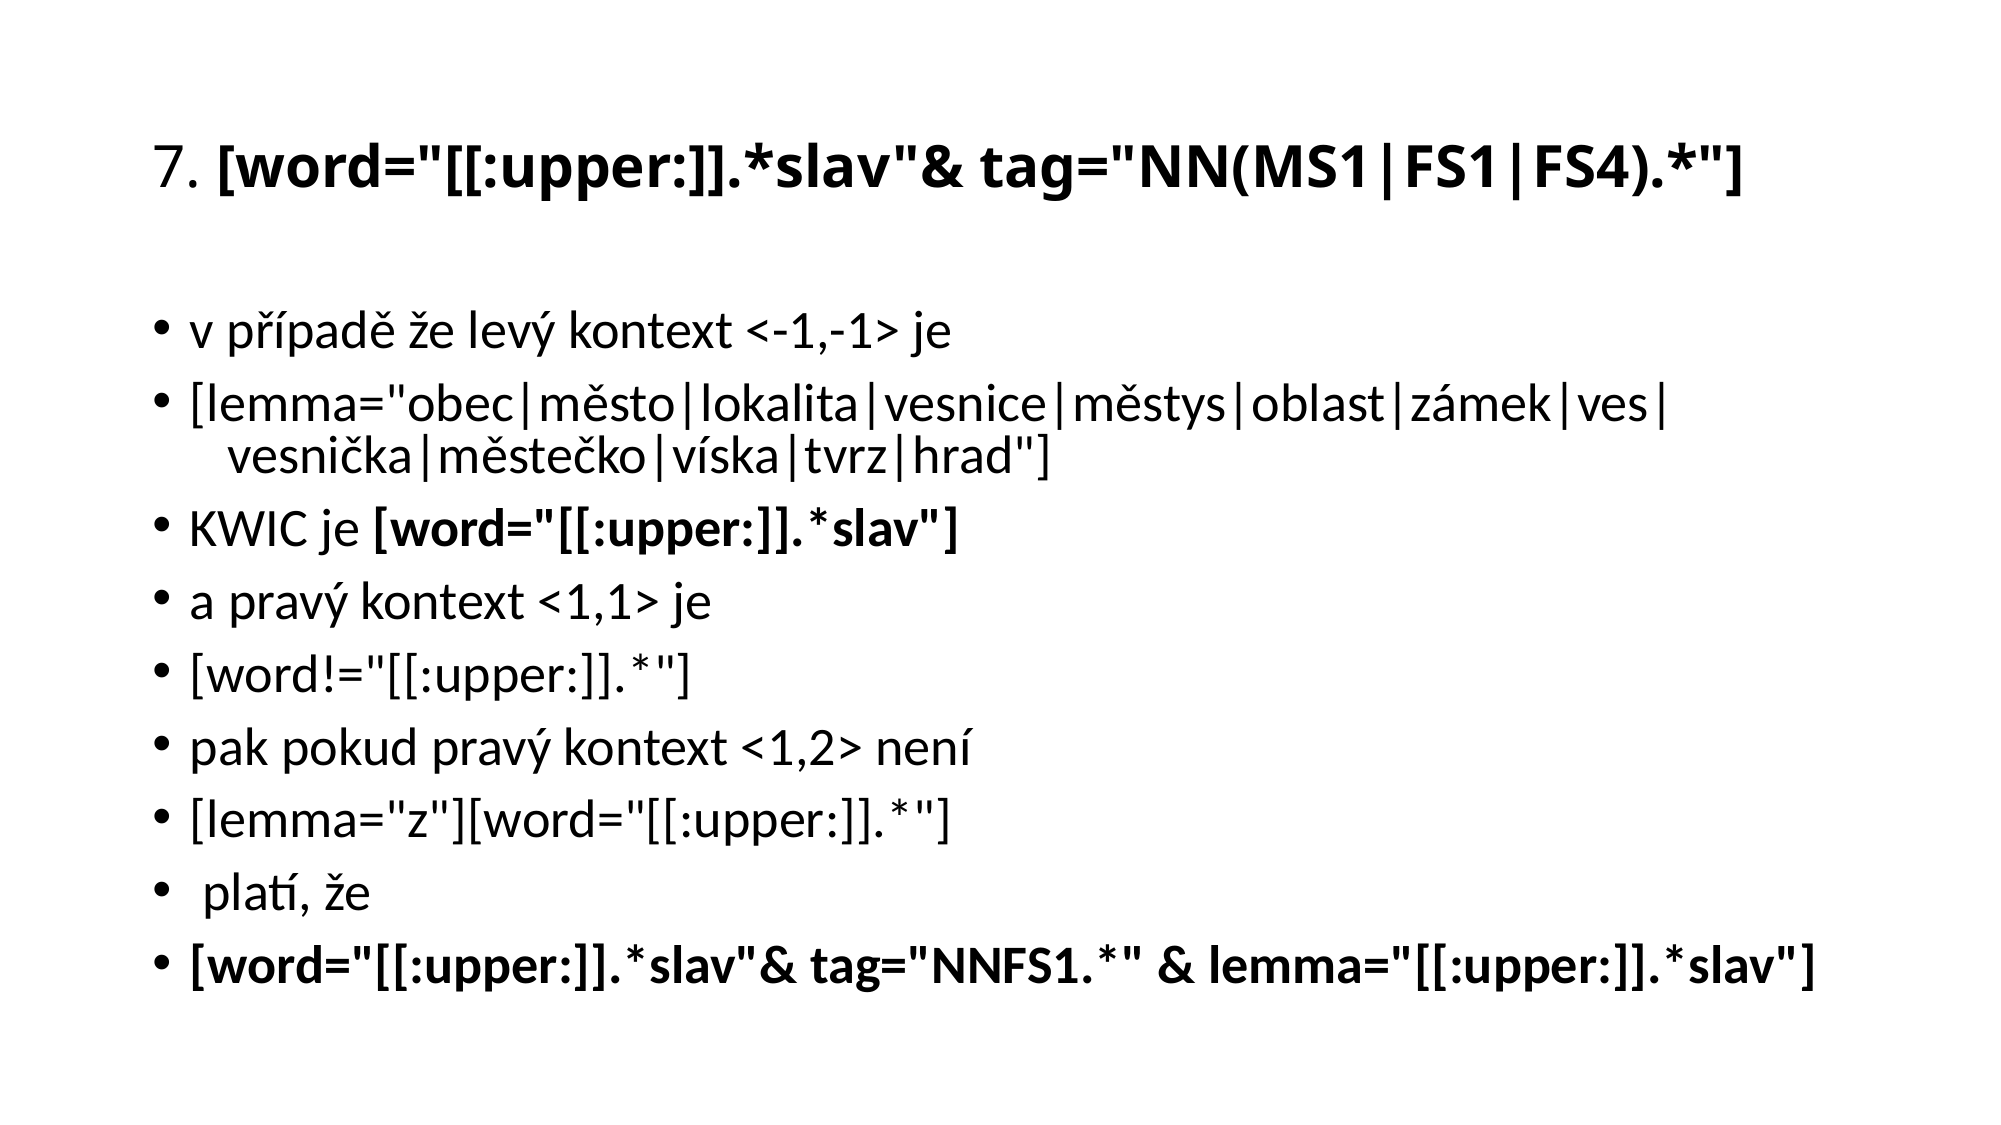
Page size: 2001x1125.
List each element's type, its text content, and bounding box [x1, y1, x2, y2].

list v případě že levý kontext <-1,-1> je [lemma="obec|město|lokalita|vesnice|městys|oblast|zámek|ves|vesnička|městečko|víska|tvrz|hrad"] KWIC je [word="[[:upper:]].*slav"] a pravý kontext <1,1> je [word!="[[:upper:]].*"] pak pokud pravý kontext <1,2> není [lemma="z"][word="[[:upper:]].*"] platí, že [word="[[:upper:]].*slav"& tag="NNFS1.*" & lemma="[[:upper:]].*slav"] [137, 299, 1863, 1014]
title 7. [word="[[:upper:]].*slav"& tag="NN(MS1|FS1|FS4).*"] [137, 59, 1863, 278]
